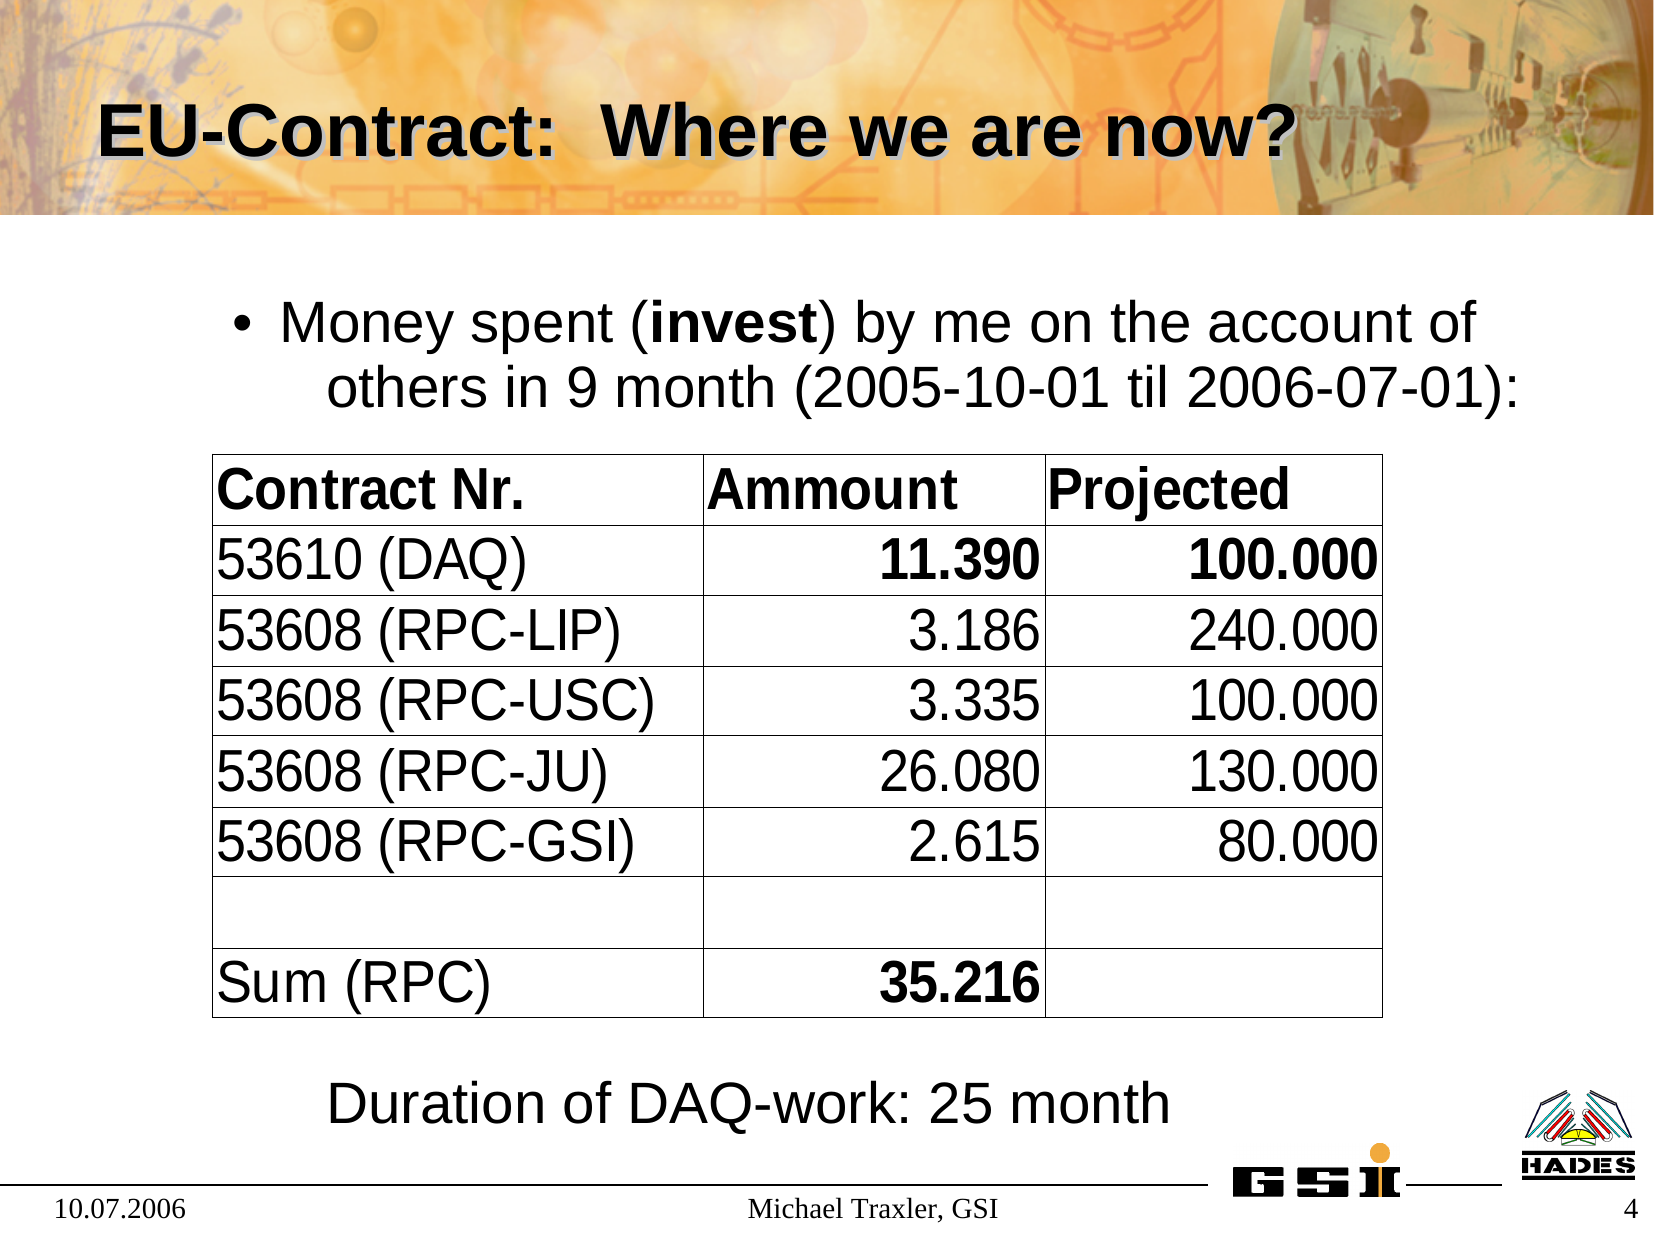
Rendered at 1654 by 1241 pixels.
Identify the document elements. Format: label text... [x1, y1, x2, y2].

chart [210, 451, 1386, 1022]
title EU-Contract: Where we are now? [96, 27, 1502, 235]
picture [0, 0, 1654, 215]
list Money spent (invest) by me on the account of others in 9 month (2005-10-01 til 2006-07-01): Duration of DAQ-work: 25 month [82, 290, 1571, 1136]
picture [1522, 1090, 1635, 1180]
picture [1233, 1143, 1400, 1197]
